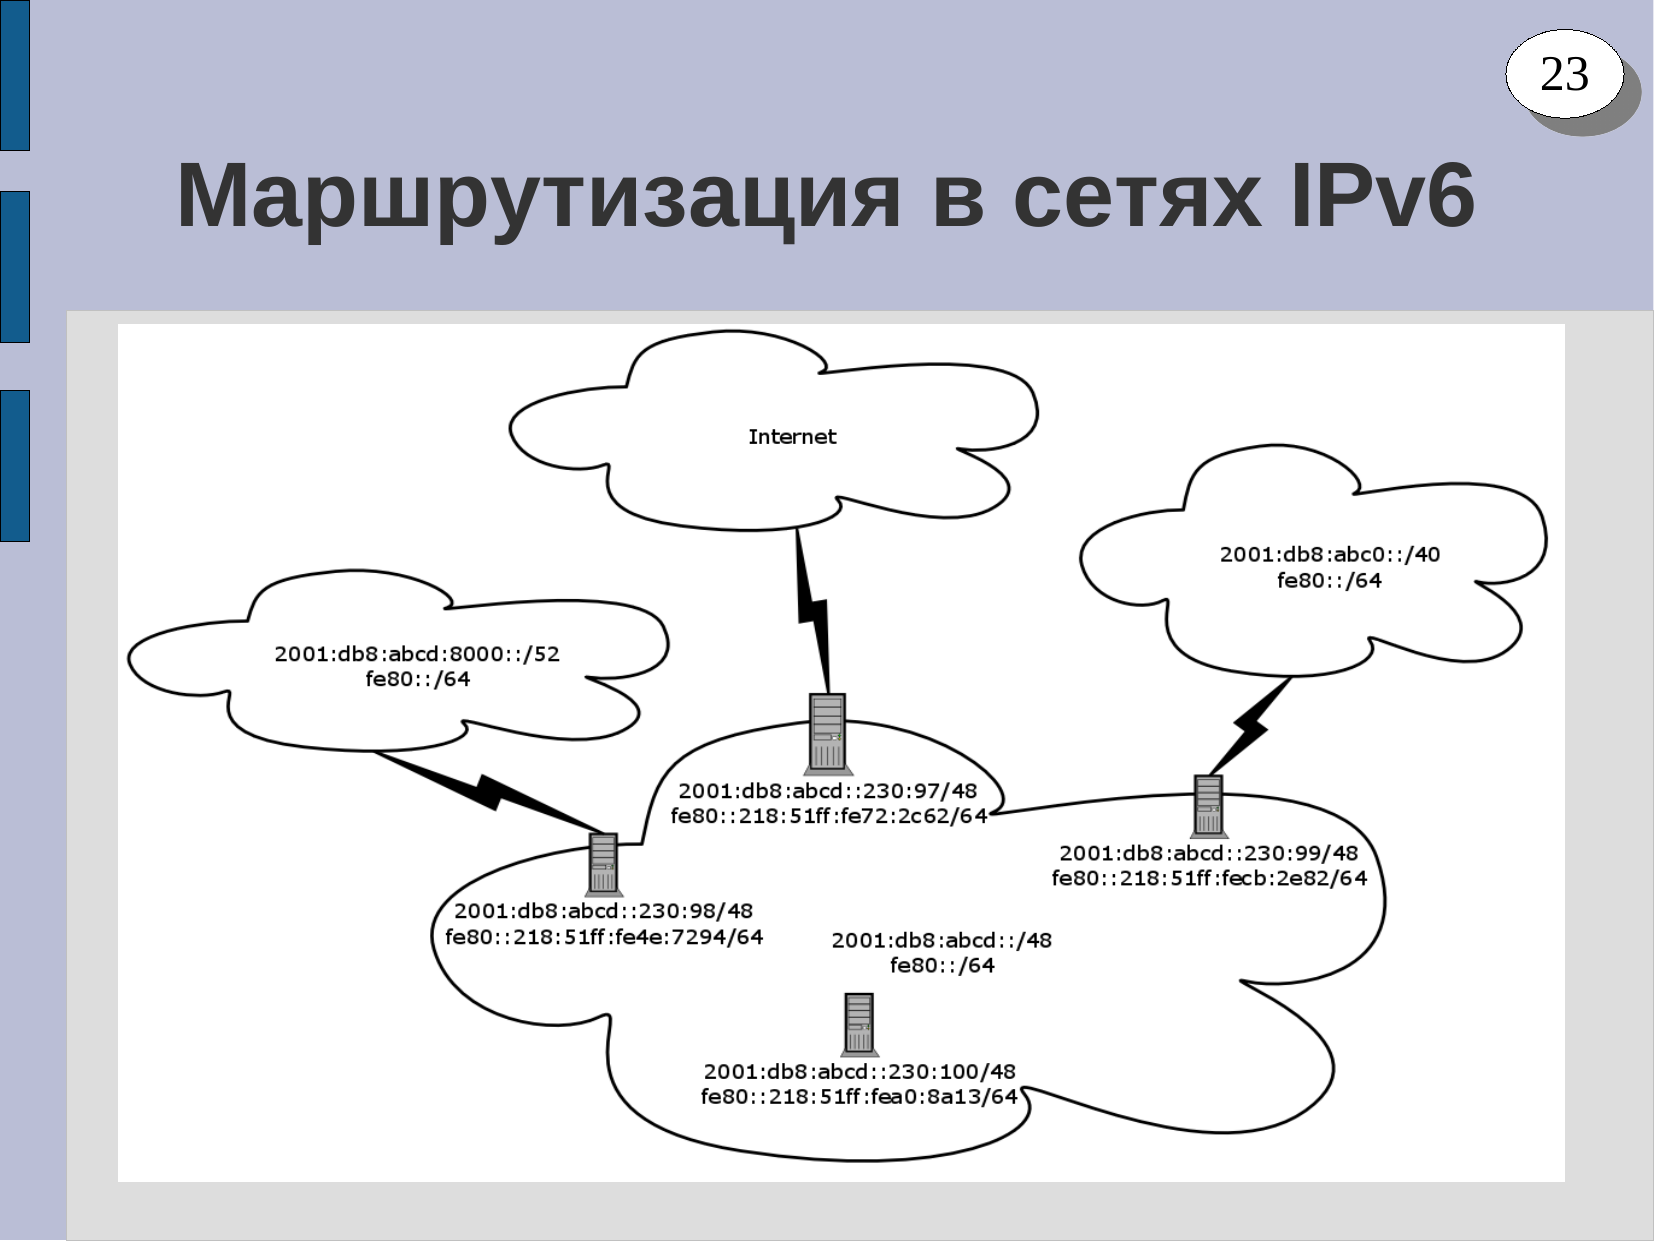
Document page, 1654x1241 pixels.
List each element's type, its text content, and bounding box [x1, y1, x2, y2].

picture [118, 324, 1565, 1182]
title Маршрутизация в сетях IPv6 [121, 91, 1534, 299]
text_box 23 [1505, 29, 1625, 119]
